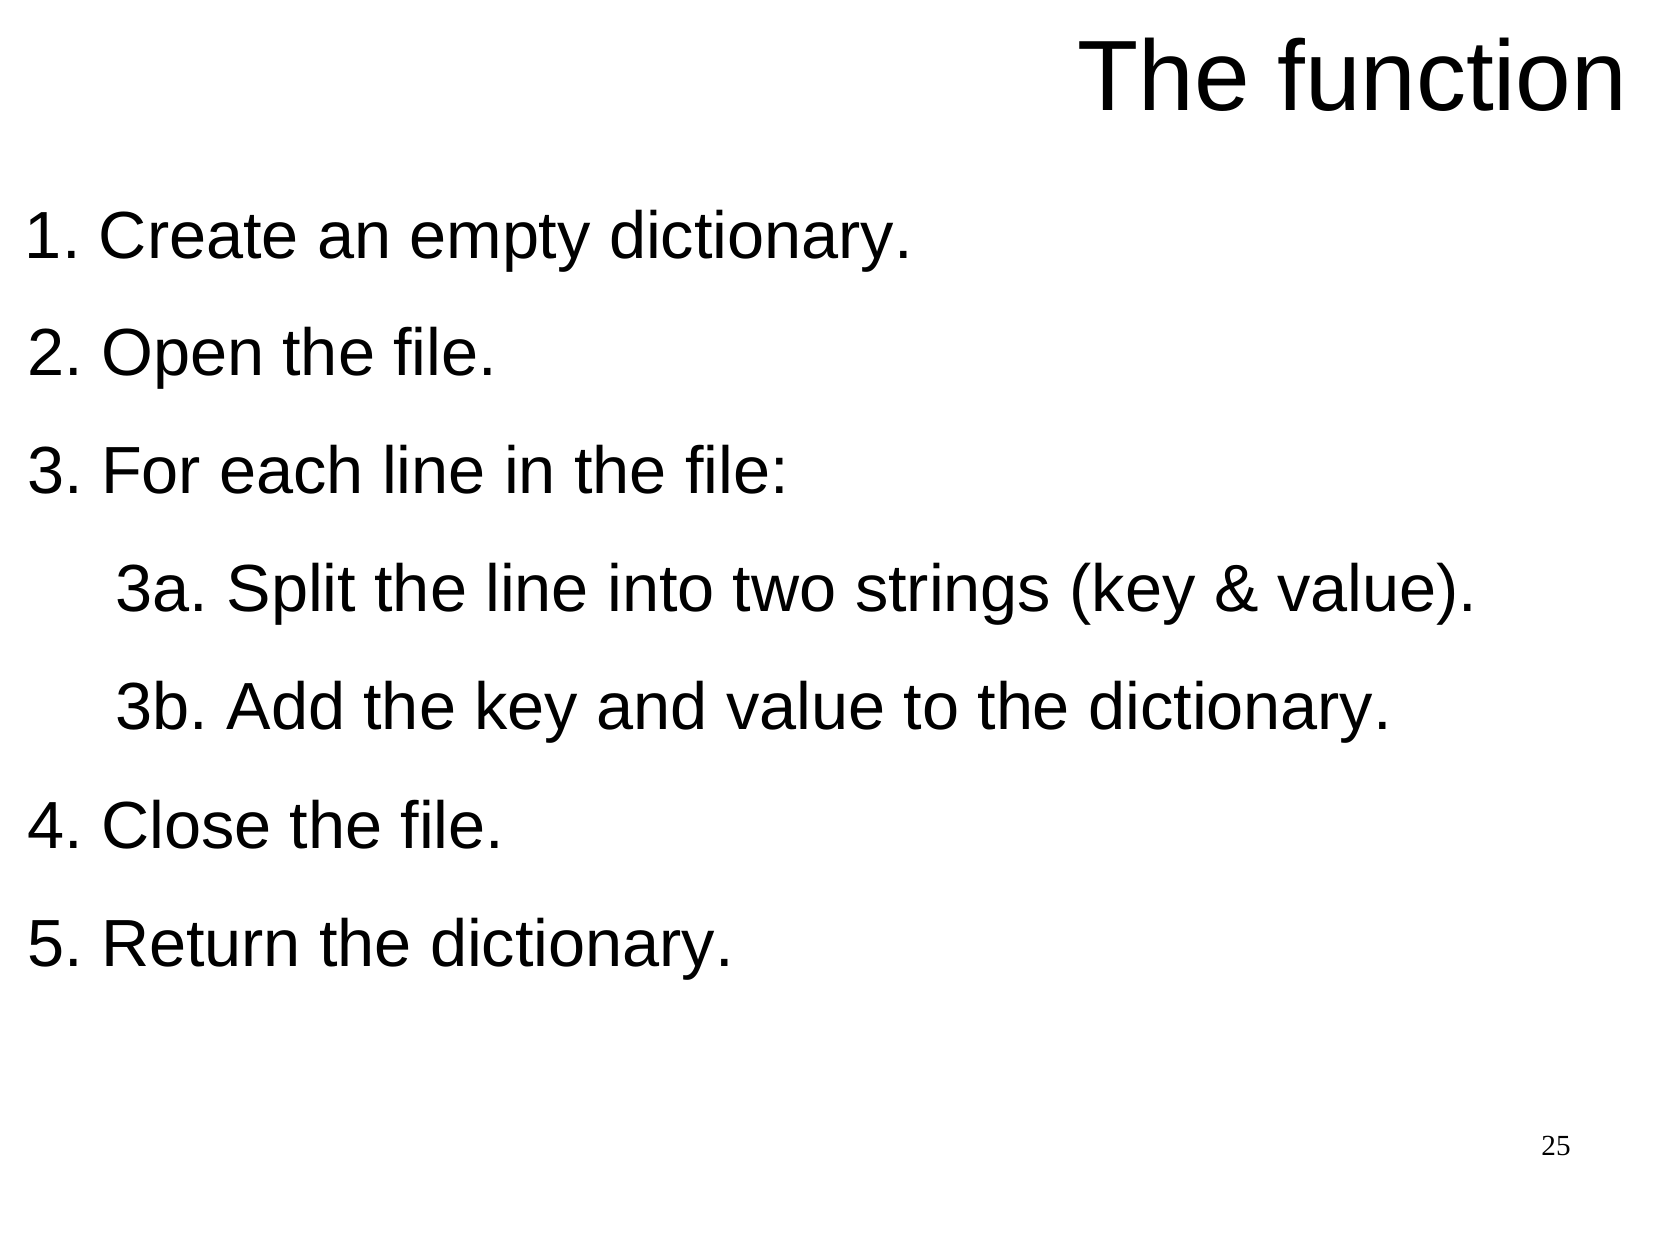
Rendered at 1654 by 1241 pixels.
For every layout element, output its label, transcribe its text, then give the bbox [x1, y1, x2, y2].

text_box 2. Open the file. [12, 307, 513, 398]
text_box 5. Return the dictionary. [12, 898, 750, 988]
text_box 3a. Split the line into two strings (key & value). [101, 544, 1494, 634]
text_box 3. For each line in the file: [12, 425, 805, 516]
text_box 4. Close the file. [12, 780, 520, 870]
text_box 3b. Add the key and value to the dictionary. [101, 662, 1409, 752]
text_box The function [1062, 12, 1643, 139]
text_box 1. Create an empty dictionary. [10, 190, 929, 280]
